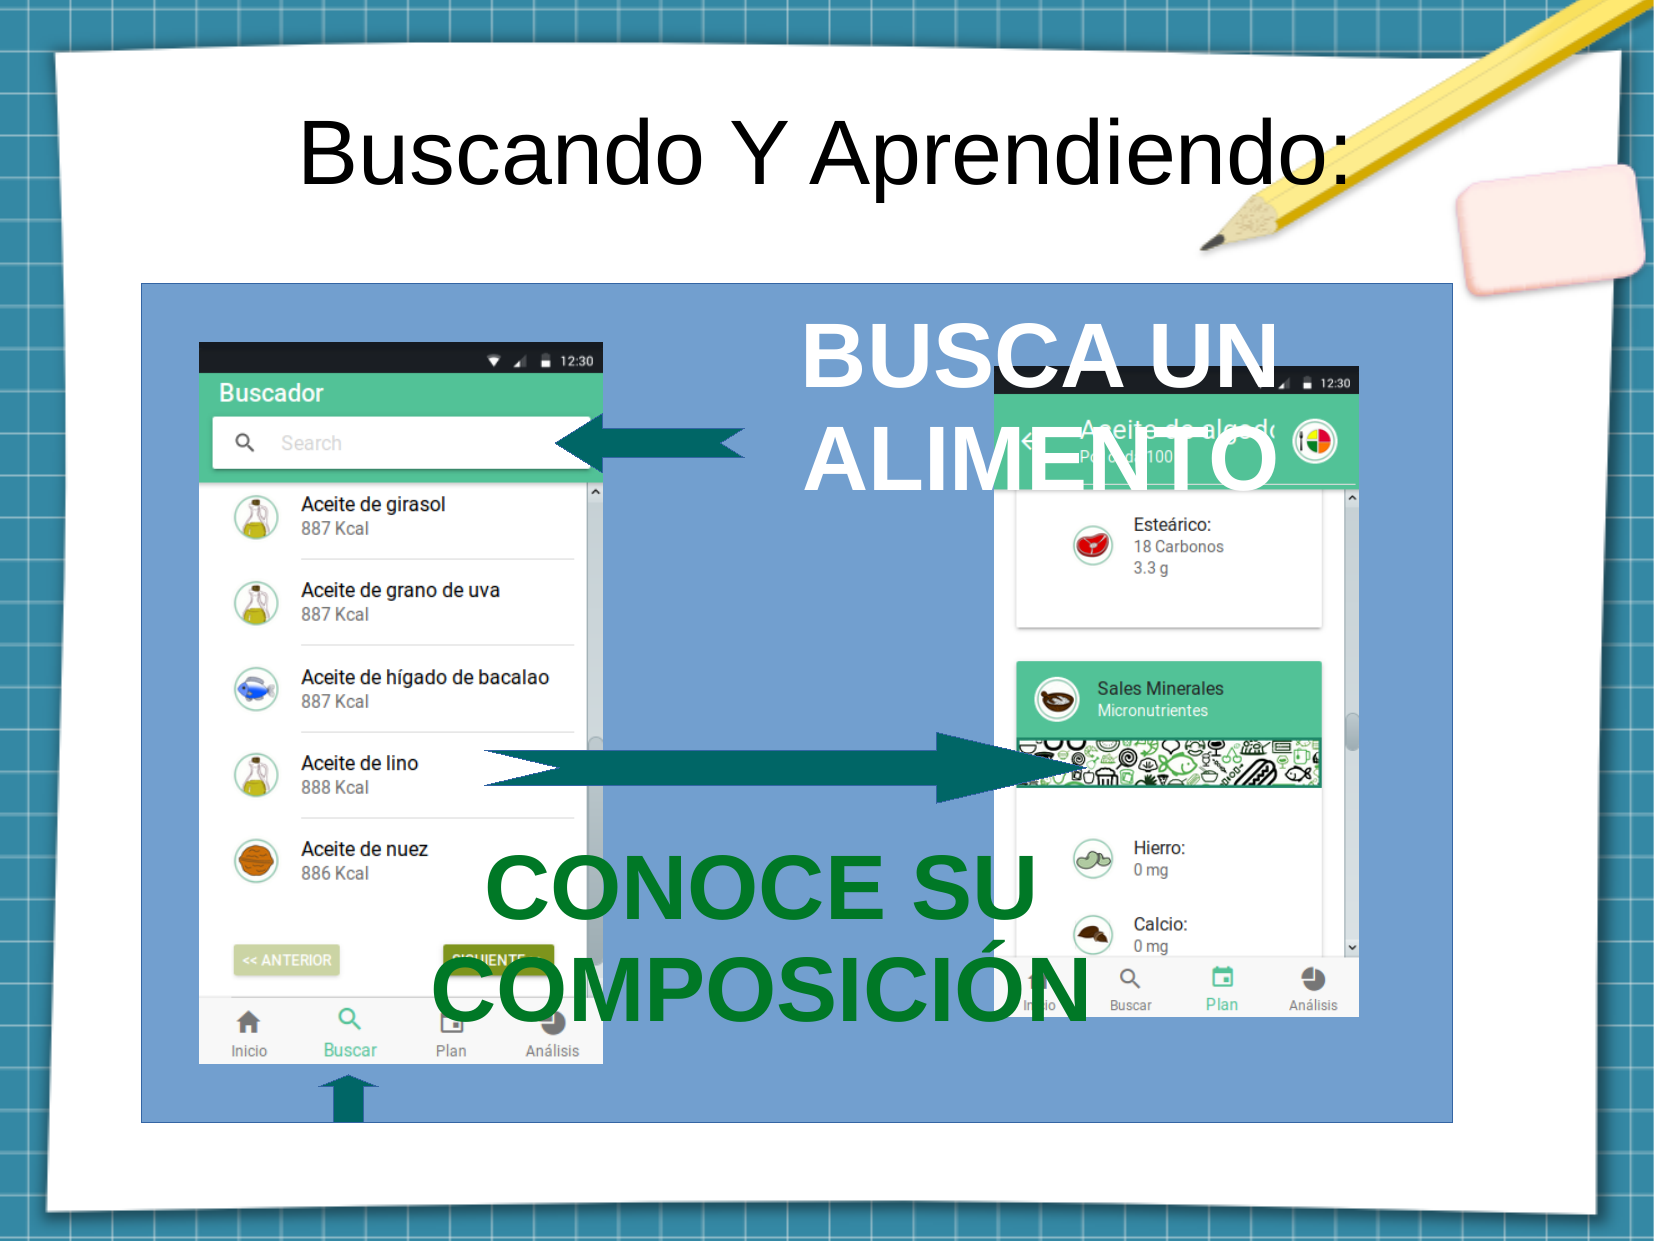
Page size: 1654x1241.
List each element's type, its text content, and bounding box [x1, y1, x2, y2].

text_box CONOCE SU COMPOSICIÓN [366, 828, 1158, 1016]
text_box [141, 283, 1453, 1123]
picture [0, 0, 1654, 1241]
text_box BUSCA UN ALIMENTO [712, 297, 1371, 485]
title Buscando Y Aprendiendo: [82, 49, 1571, 257]
